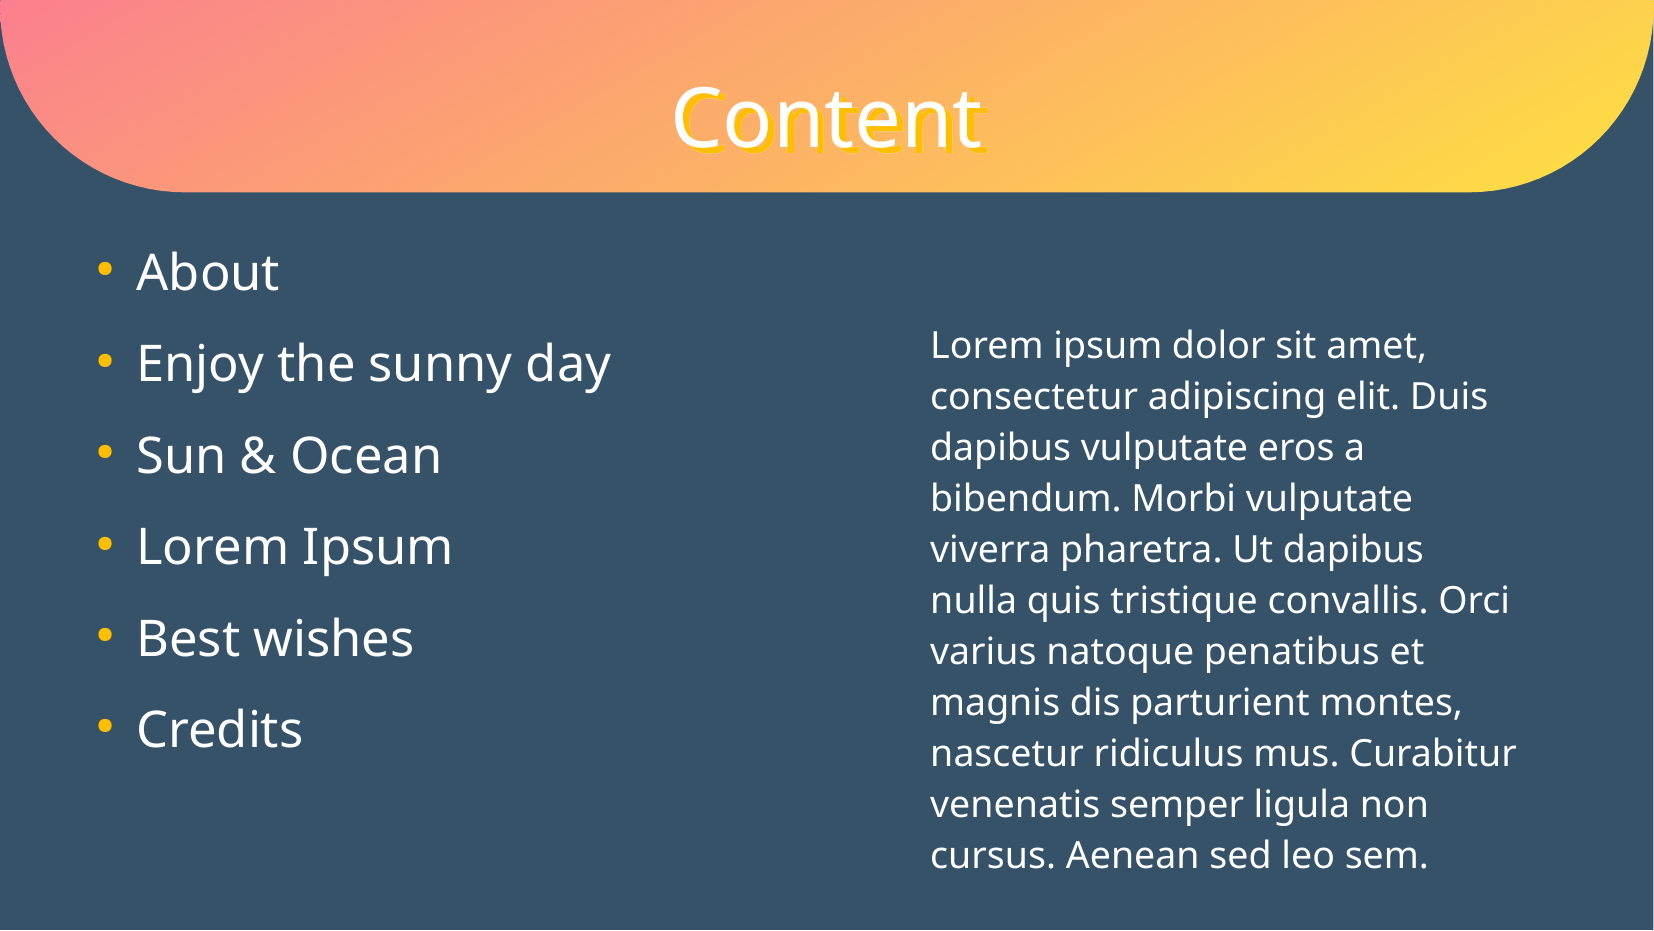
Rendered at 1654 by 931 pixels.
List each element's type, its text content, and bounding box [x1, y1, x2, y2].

title Content [82, 37, 1571, 193]
text_box Lorem ipsum dolor sit amet, consectetur adipiscing elit. Duis dapibus vulputate eros a bibendum. Morbi vulputate viverra pharetra. Ut dapibus nulla quis tristique convallis. Orci varius natoque penatibus et magnis dis parturient montes, nascetur ridiculus mus. Curabitur venenatis semper ligula non cursus. Aenean sed leo sem. [915, 310, 1536, 810]
list About Enjoy the sunny day Sun & Ocean Lorem Ipsum Best wishes Credits [82, 236, 809, 768]
